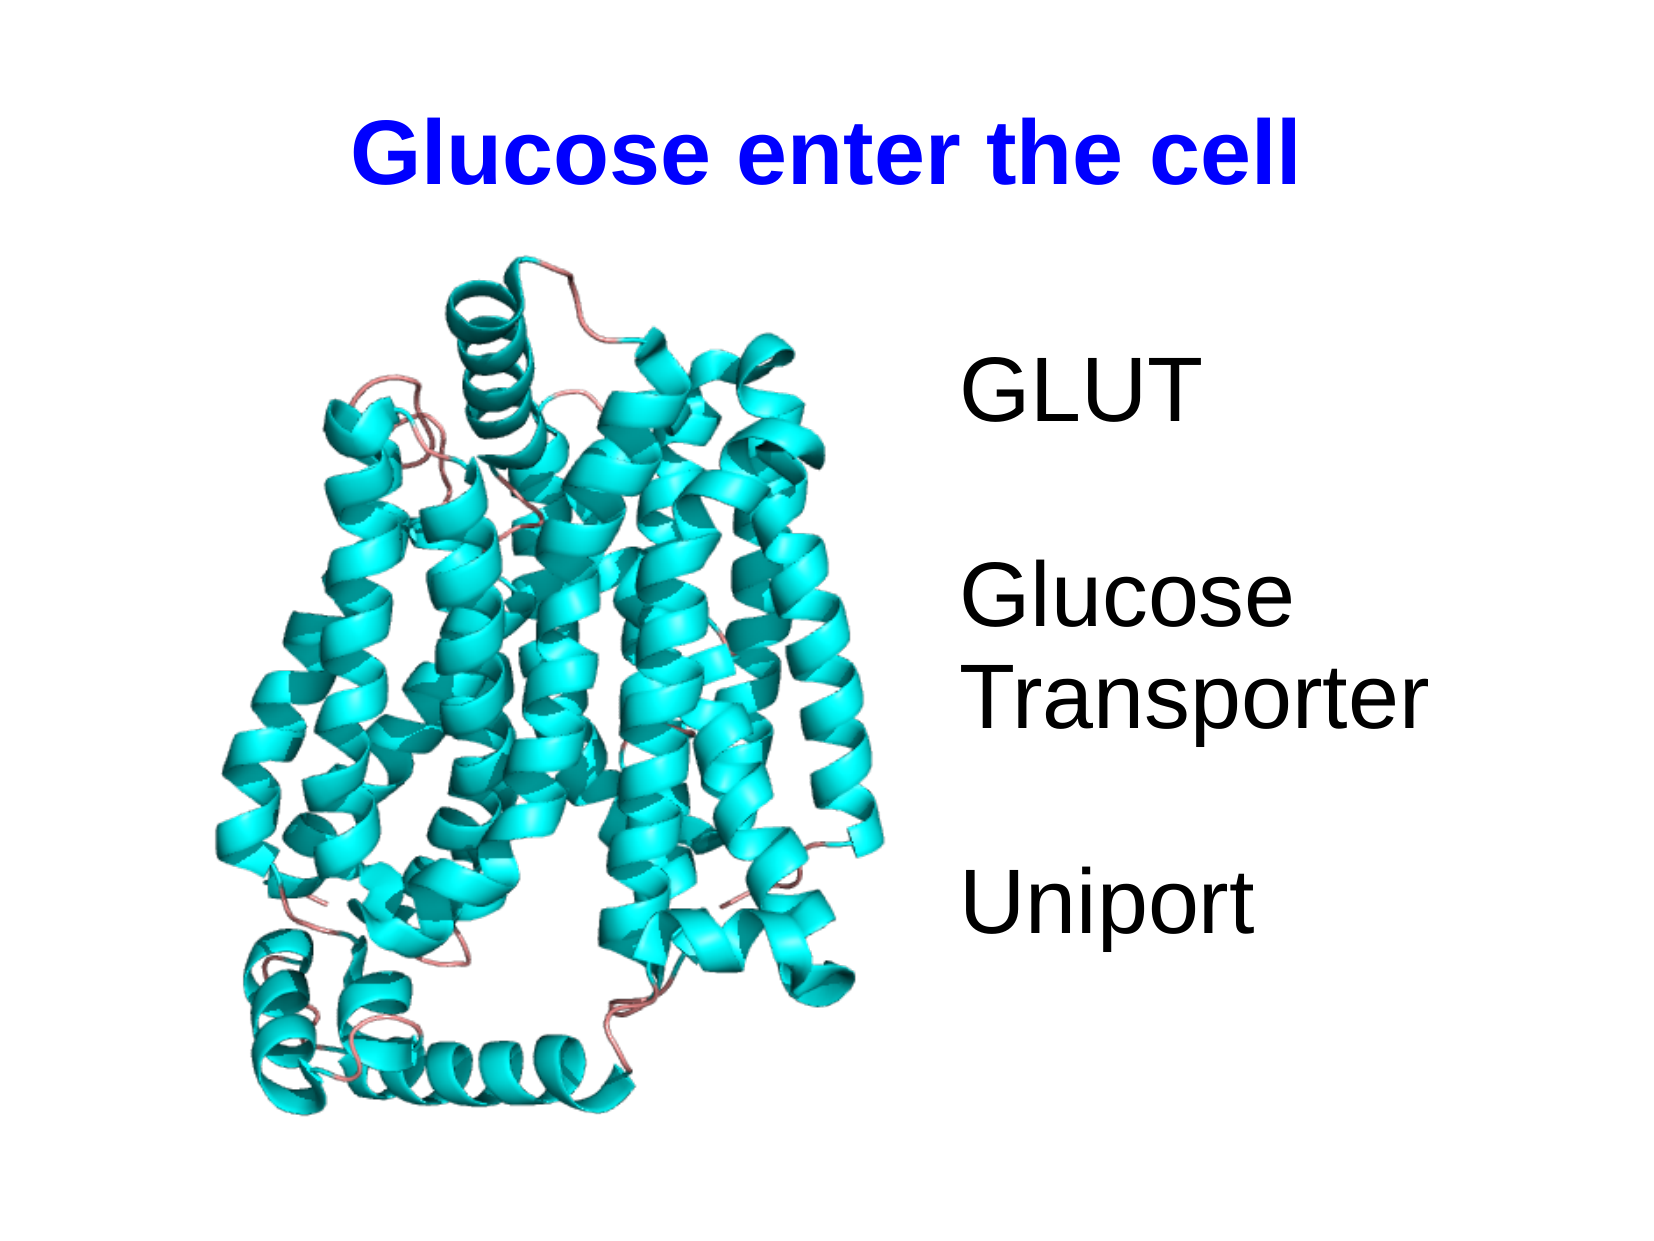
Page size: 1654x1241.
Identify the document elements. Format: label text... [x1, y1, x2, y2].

title Glucose enter the cell [82, 49, 1571, 257]
text_box GLUT Glucose Transporter Uniport [944, 330, 1524, 961]
picture [35, 212, 1087, 1217]
